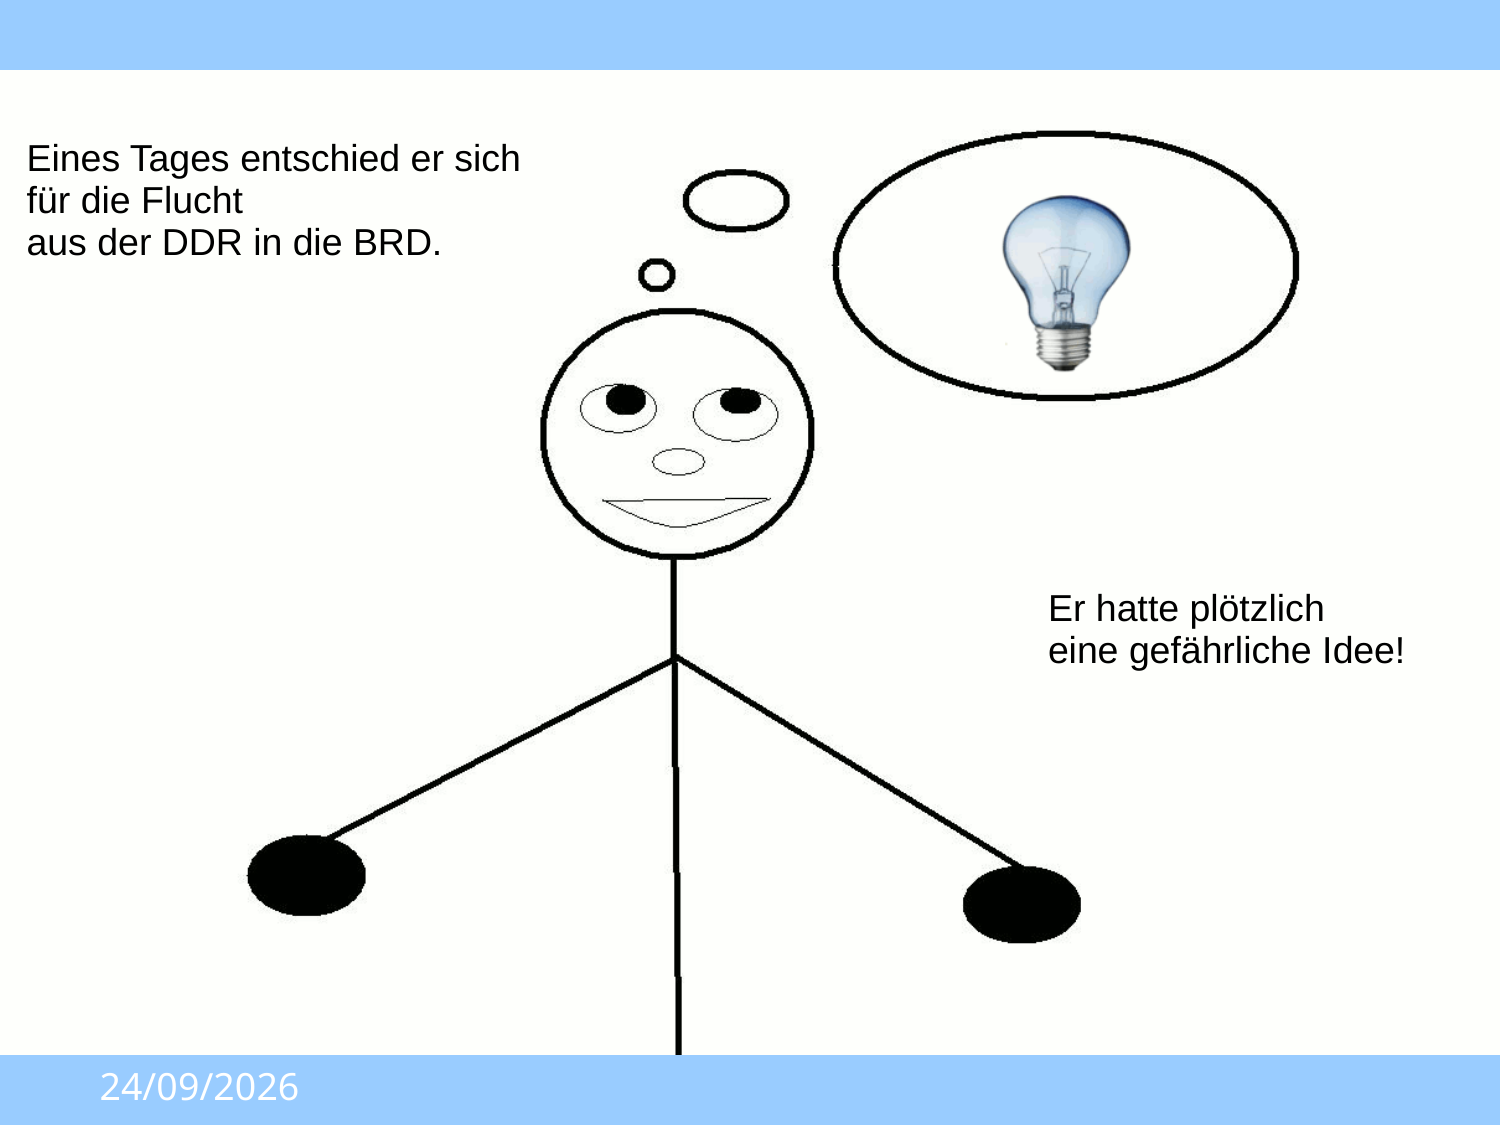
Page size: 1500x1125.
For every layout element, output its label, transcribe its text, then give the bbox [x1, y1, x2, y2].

picture [0, 70, 1500, 1055]
text_box Eines Tages entschied er sich für die Flucht aus der DDR in die BRD. [11, 129, 536, 355]
text_box Er hatte plötzlich eine gefährliche Idee! [1033, 580, 1420, 680]
